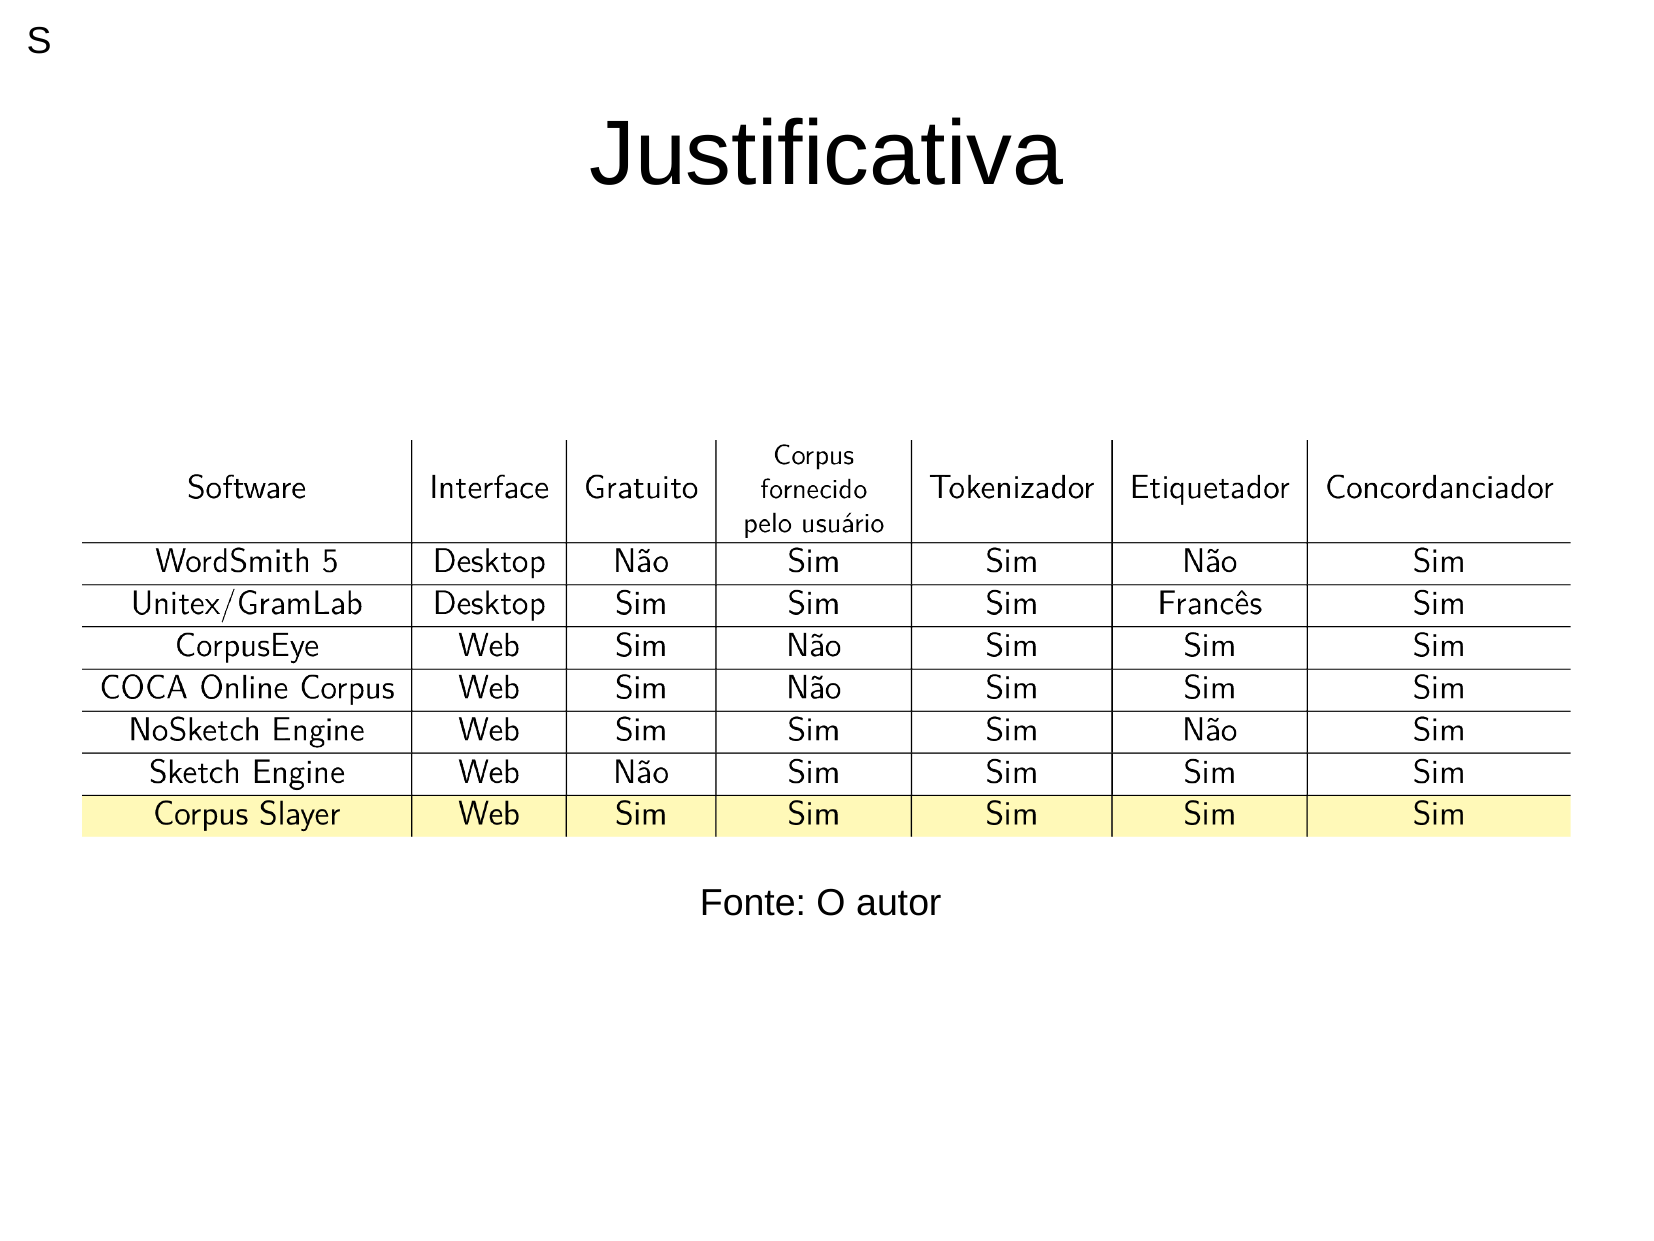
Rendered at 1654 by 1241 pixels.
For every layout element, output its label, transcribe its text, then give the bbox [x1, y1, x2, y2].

title Justificativa [82, 49, 1571, 257]
text_box S [11, 11, 67, 69]
picture [82, 440, 1571, 837]
text_box Fonte: O autor [685, 874, 957, 931]
